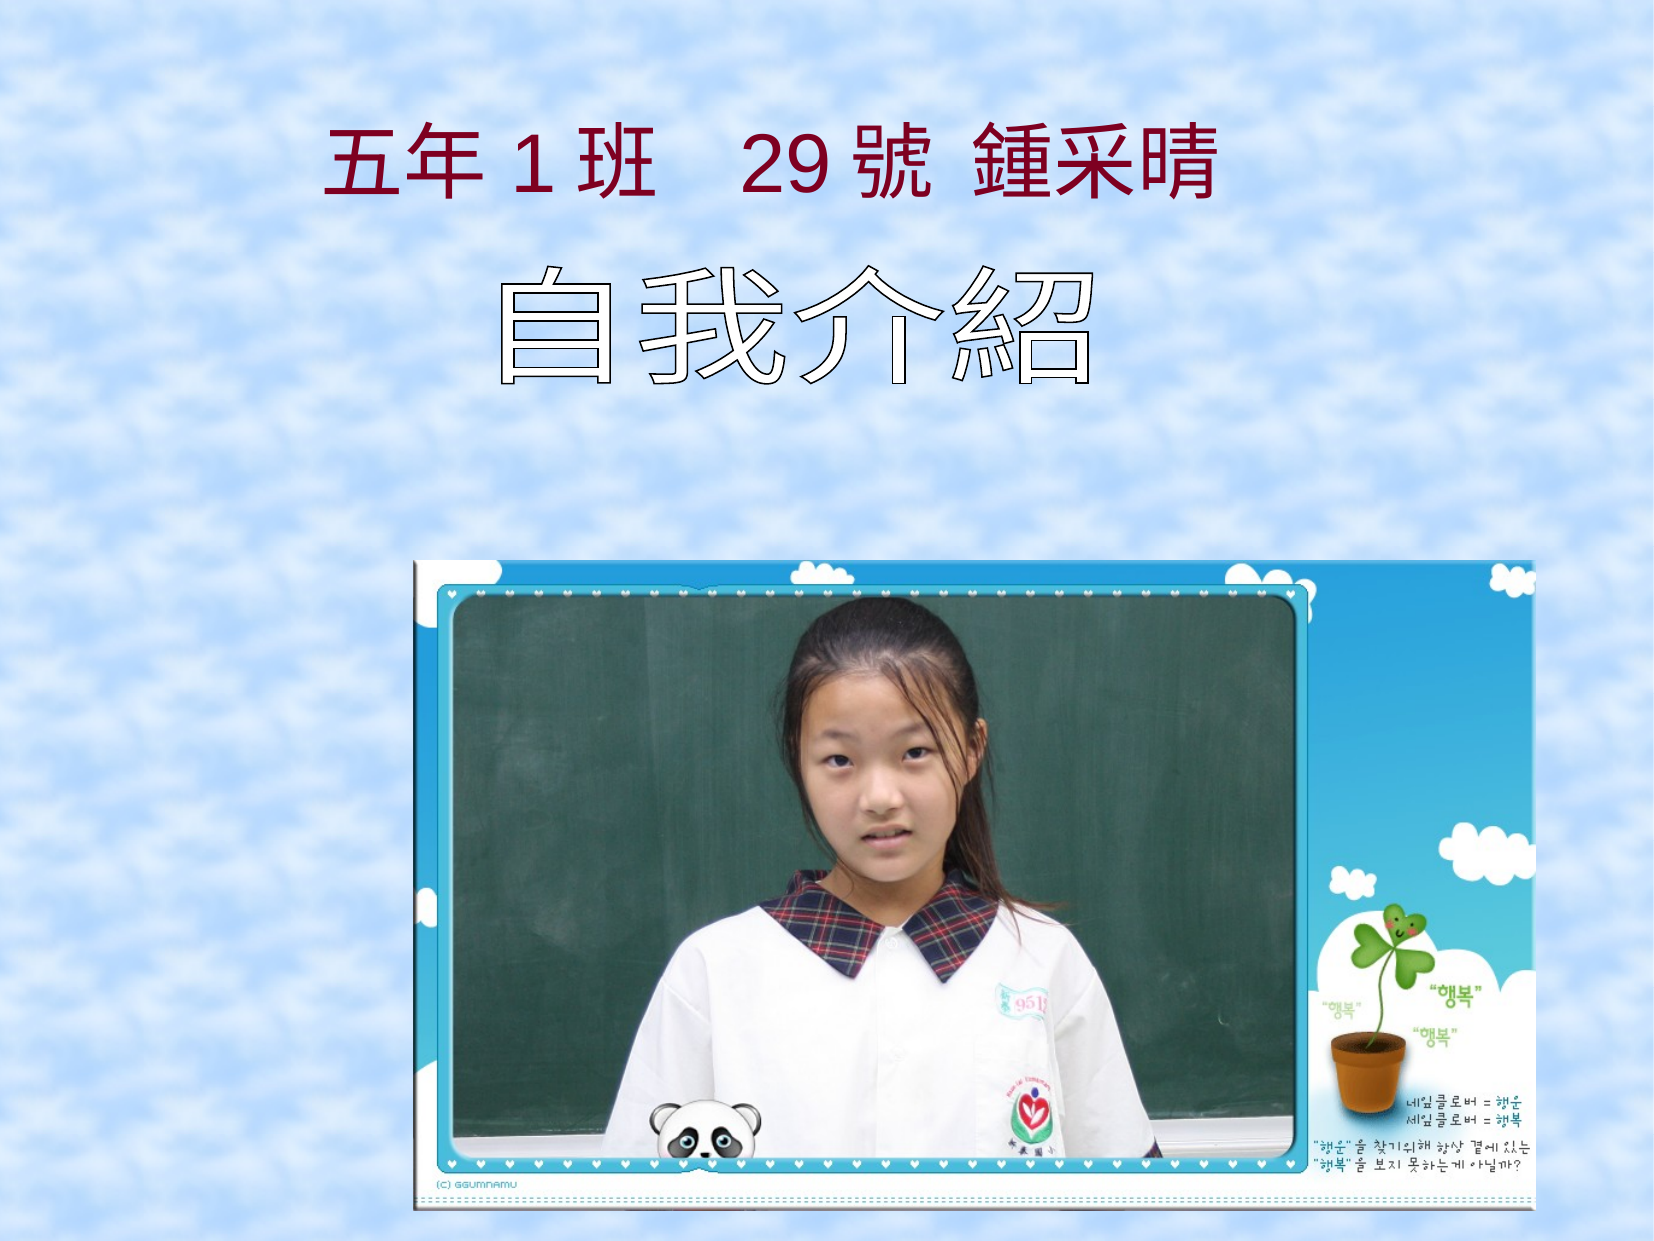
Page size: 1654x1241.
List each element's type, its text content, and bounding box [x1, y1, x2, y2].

text_box 自我介紹 [952, 348, 971, 381]
text_box 自我介紹 [892, 316, 905, 384]
text_box 自我介紹 [639, 267, 785, 384]
text_box 五年1班 29號 鍾采晴 [305, 88, 1344, 207]
text_box 自我介紹 [1014, 273, 1093, 327]
text_box 自我介紹 [978, 348, 992, 378]
text_box 自我介紹 [794, 265, 944, 322]
text_box 自我介紹 [801, 316, 847, 384]
text_box 自我介紹 [952, 266, 1014, 371]
text_box 自我介紹 [501, 266, 611, 384]
text_box 自我介紹 [1020, 332, 1088, 384]
picture [0, 0, 1654, 1241]
text_box 自我介紹 [743, 269, 778, 297]
